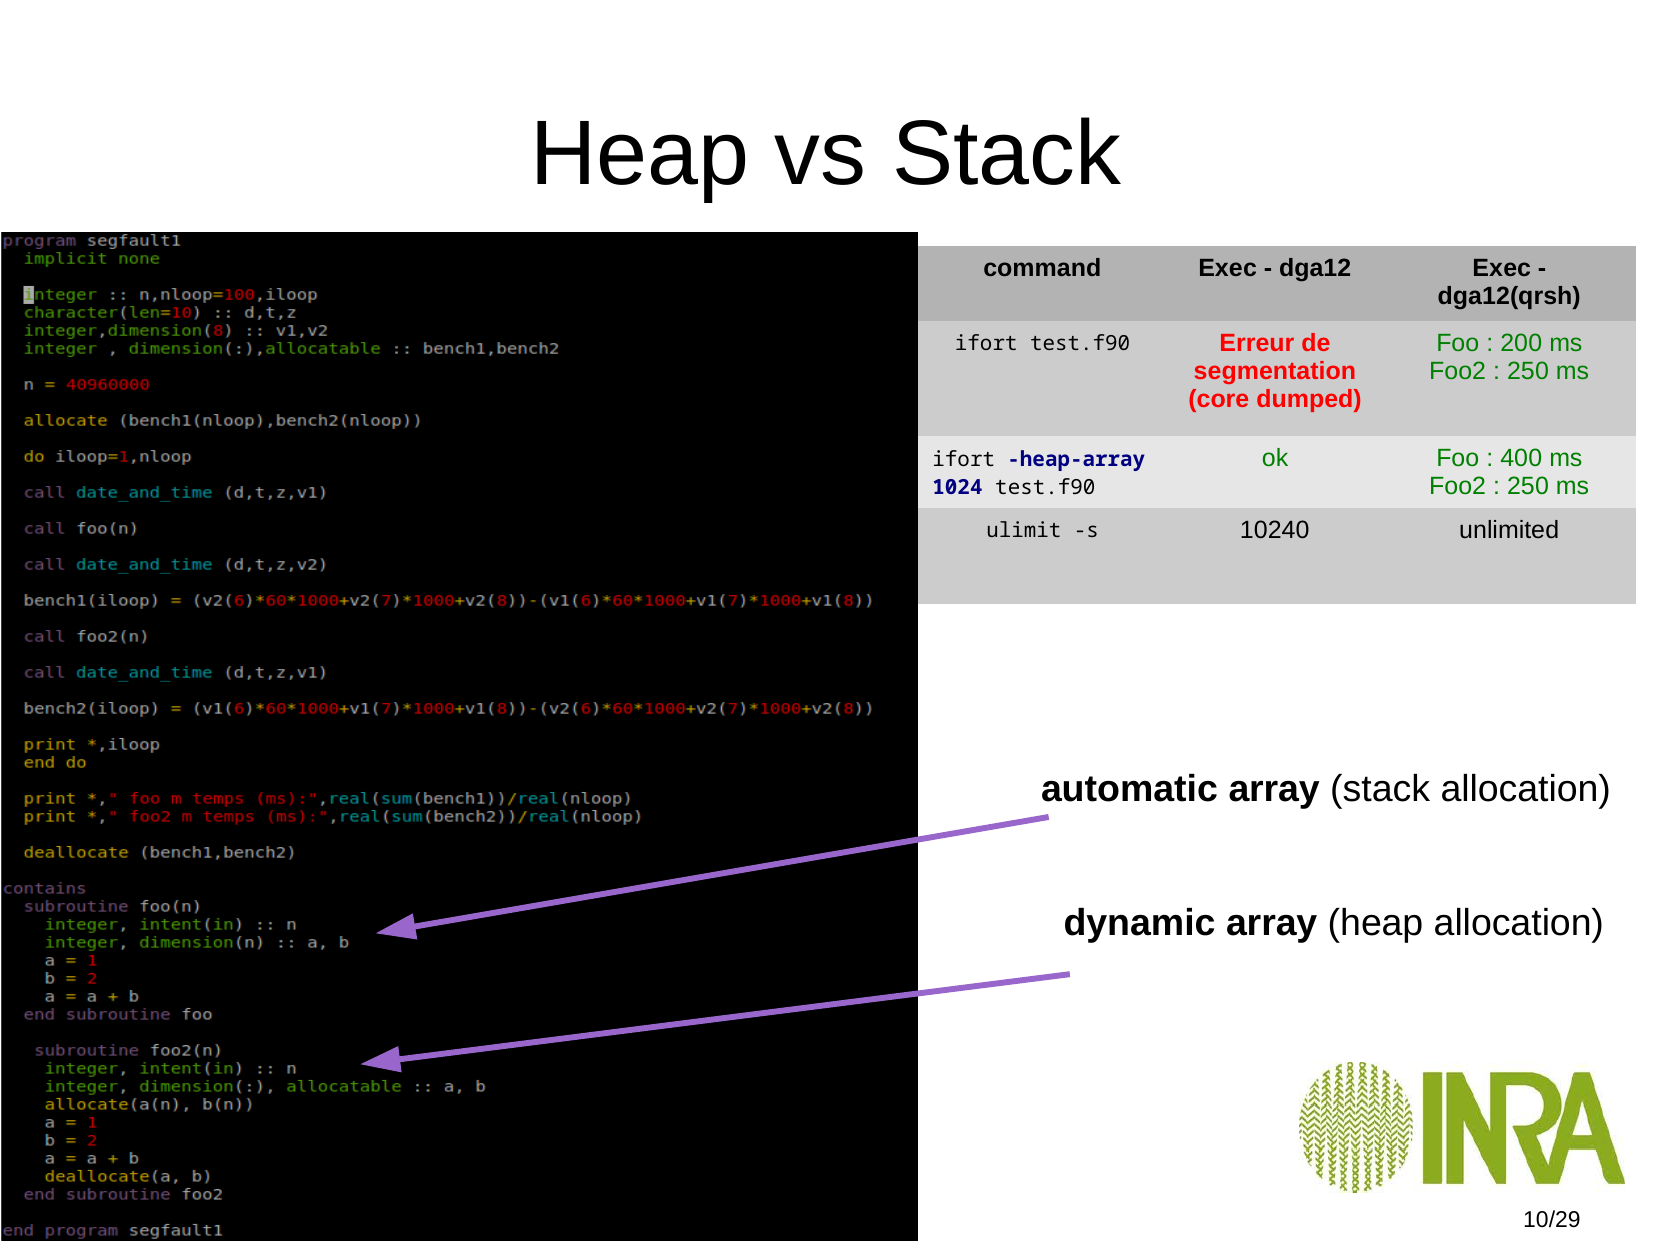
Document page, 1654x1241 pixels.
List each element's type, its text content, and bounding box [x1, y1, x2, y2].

table_cell 10240 [1167, 508, 1383, 604]
picture [0, 232, 918, 1241]
table_cell ifort test.f90 [918, 321, 1167, 436]
table_header Exec - dga12 [1167, 246, 1383, 321]
table_cell Foo : 400 ms Foo2 : 250 ms [1383, 436, 1636, 508]
table_cell ulimit -s [918, 508, 1167, 604]
table_cell Erreur de segmentation (core dumped) [1167, 321, 1383, 436]
table_cell Foo : 200 ms Foo2 : 250 ms [1383, 321, 1636, 436]
picture [1299, 1062, 1625, 1193]
table_cell ok [1167, 436, 1383, 508]
text_box <numéro>/29 [1508, 1199, 1654, 1241]
table_header command [918, 246, 1167, 321]
table_cell unlimited [1383, 508, 1636, 604]
table_cell ifort -heap-array 1024 test.f90 [918, 436, 1167, 508]
table_header Exec - dga12(qrsh) [1383, 246, 1636, 321]
text_box dynamic array (heap allocation) [1048, 893, 1619, 951]
text_box automatic array (stack allocation) [1026, 760, 1626, 817]
title Heap vs Stack [82, 49, 1571, 246]
